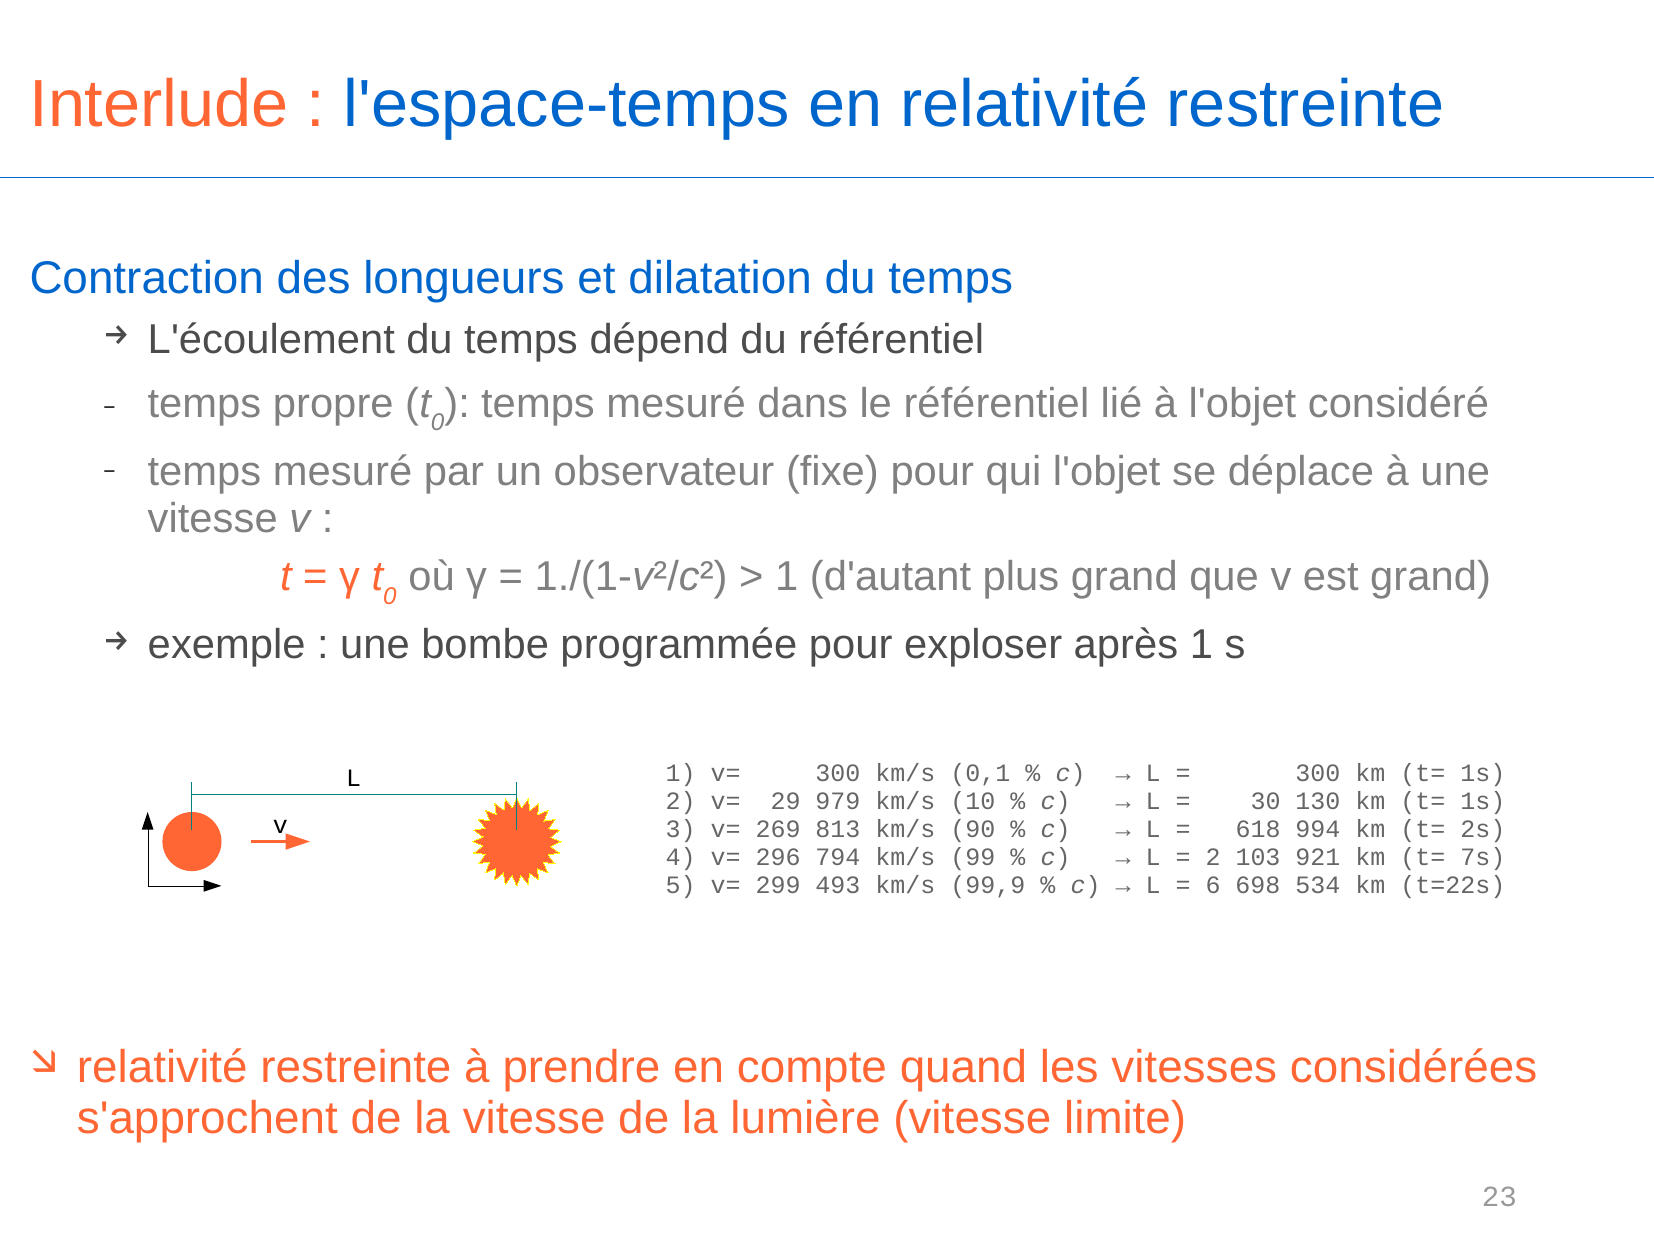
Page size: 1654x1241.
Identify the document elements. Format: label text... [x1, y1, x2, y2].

title Interlude : l'espace-temps en relativité restreinte [29, 29, 1625, 178]
list Contraction des longueurs et dilatation du temps L'écoulement du temps dépend du référentiel temps propre (t0): temps mesuré dans le référentiel lié à l'objet considéré temps mesuré par un observateur (fixe) pour qui l'objet se déplace à une vitesse v : t = γ t0 où γ = 1./(1-v²/c²) > 1 (d'autant plus grand que v est grand) exemple : une bombe programmée pour exploser après 1 s relativité restreinte à prendre en compte quand les vitesses considérées s'approchent de la vitesse de la lumière (vitesse limite) [29, 252, 1625, 1179]
